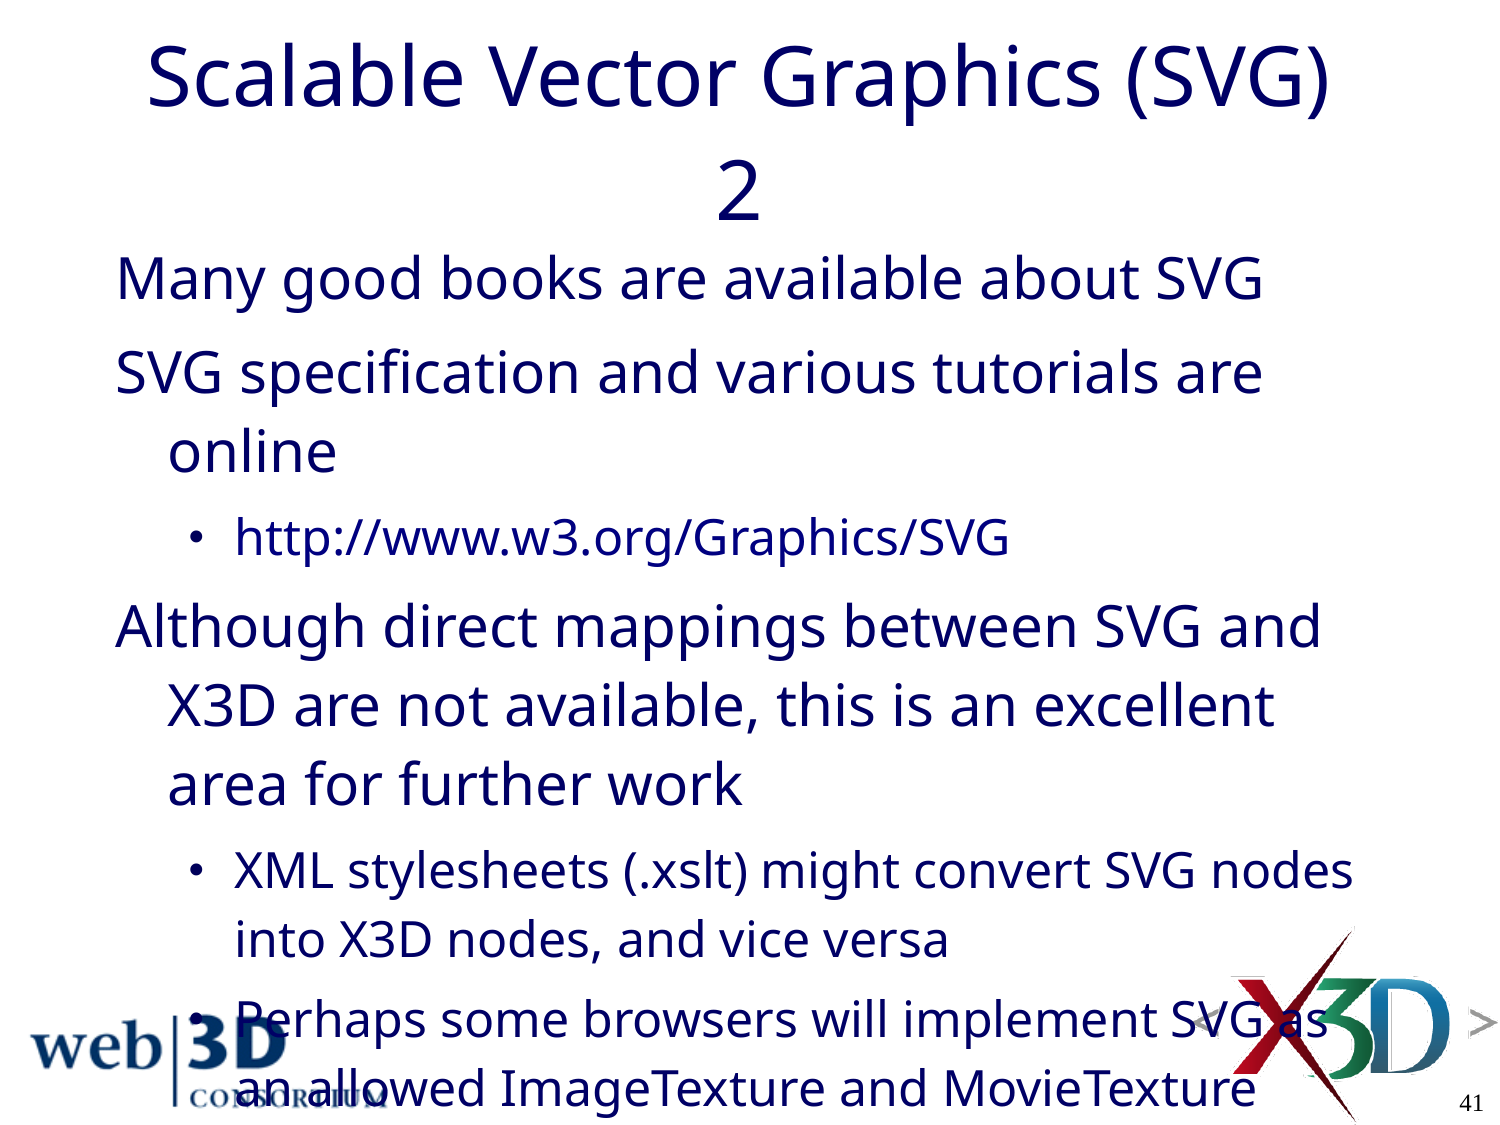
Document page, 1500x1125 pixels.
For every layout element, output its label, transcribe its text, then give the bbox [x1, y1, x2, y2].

list Many good books are available about SVG SVG specification and various tutorials are online http://www.w3.org/Graphics/SVG Although direct mappings between SVG and X3D are not available, this is an excellent area for further work XML stylesheets (.xslt) might convert SVG nodes into X3D nodes, and vice versa Perhaps some browsers will implement SVG as an allowed ImageTexture and MovieTexture format [112, 237, 1388, 986]
picture [1187, 1023, 1191, 1033]
picture [1187, 926, 1500, 1125]
title Scalable Vector Graphics (SVG) 2 [112, 44, 1388, 218]
picture [12, 998, 413, 1118]
